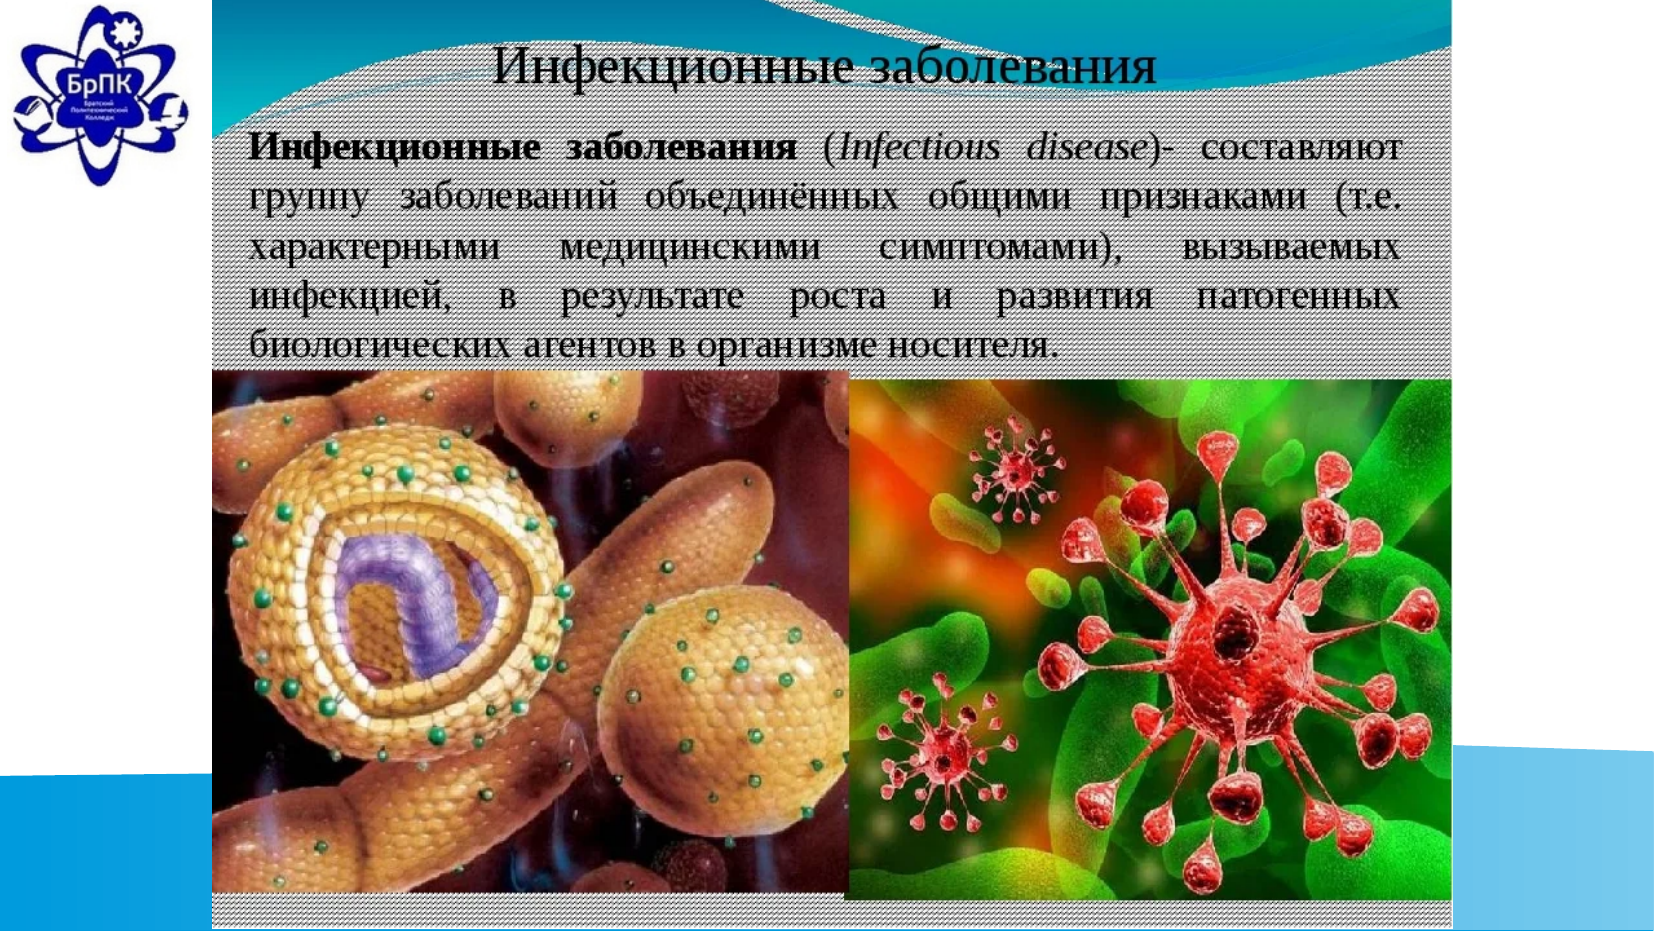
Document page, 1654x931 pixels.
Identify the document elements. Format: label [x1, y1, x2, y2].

picture [212, 0, 1453, 929]
picture [7, 2, 195, 190]
